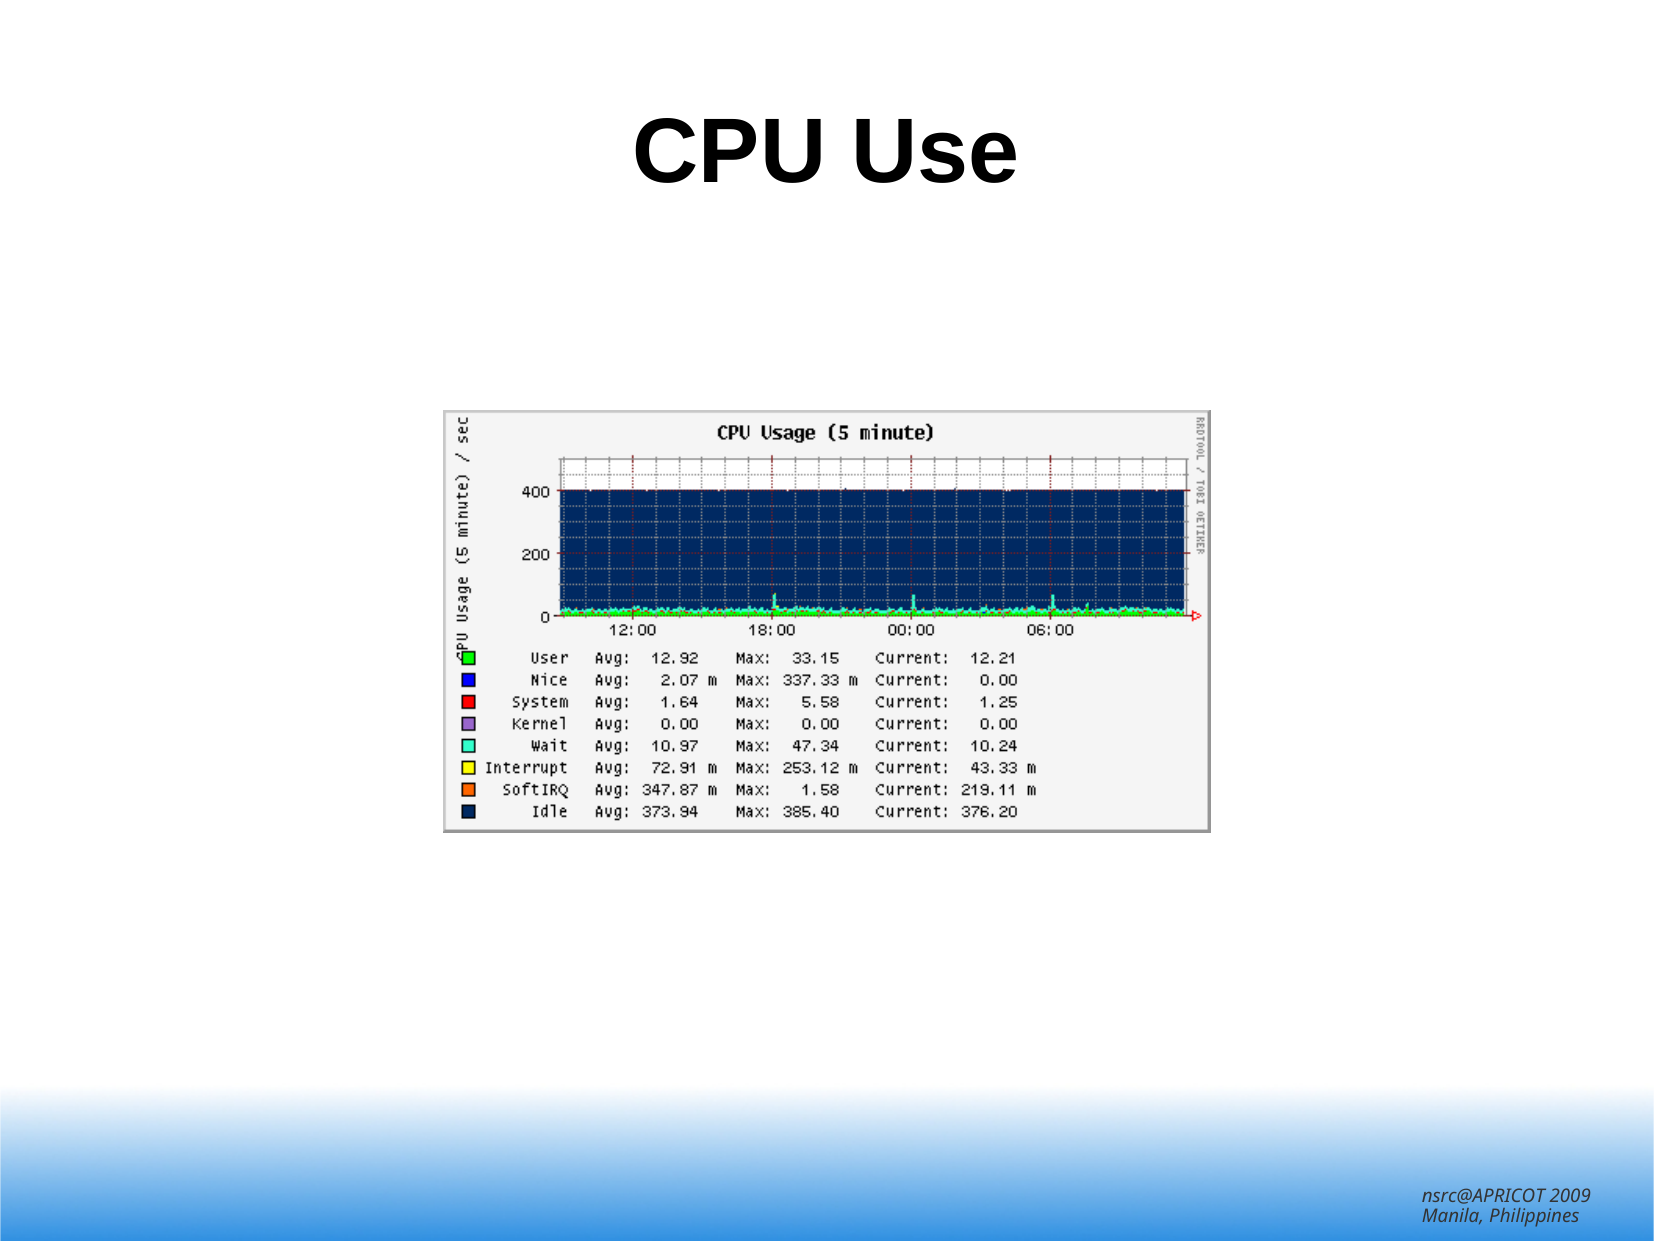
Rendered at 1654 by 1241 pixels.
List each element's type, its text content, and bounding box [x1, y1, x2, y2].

title CPU Use [82, 56, 1571, 249]
picture [0, 1083, 1654, 1241]
picture [443, 410, 1211, 833]
